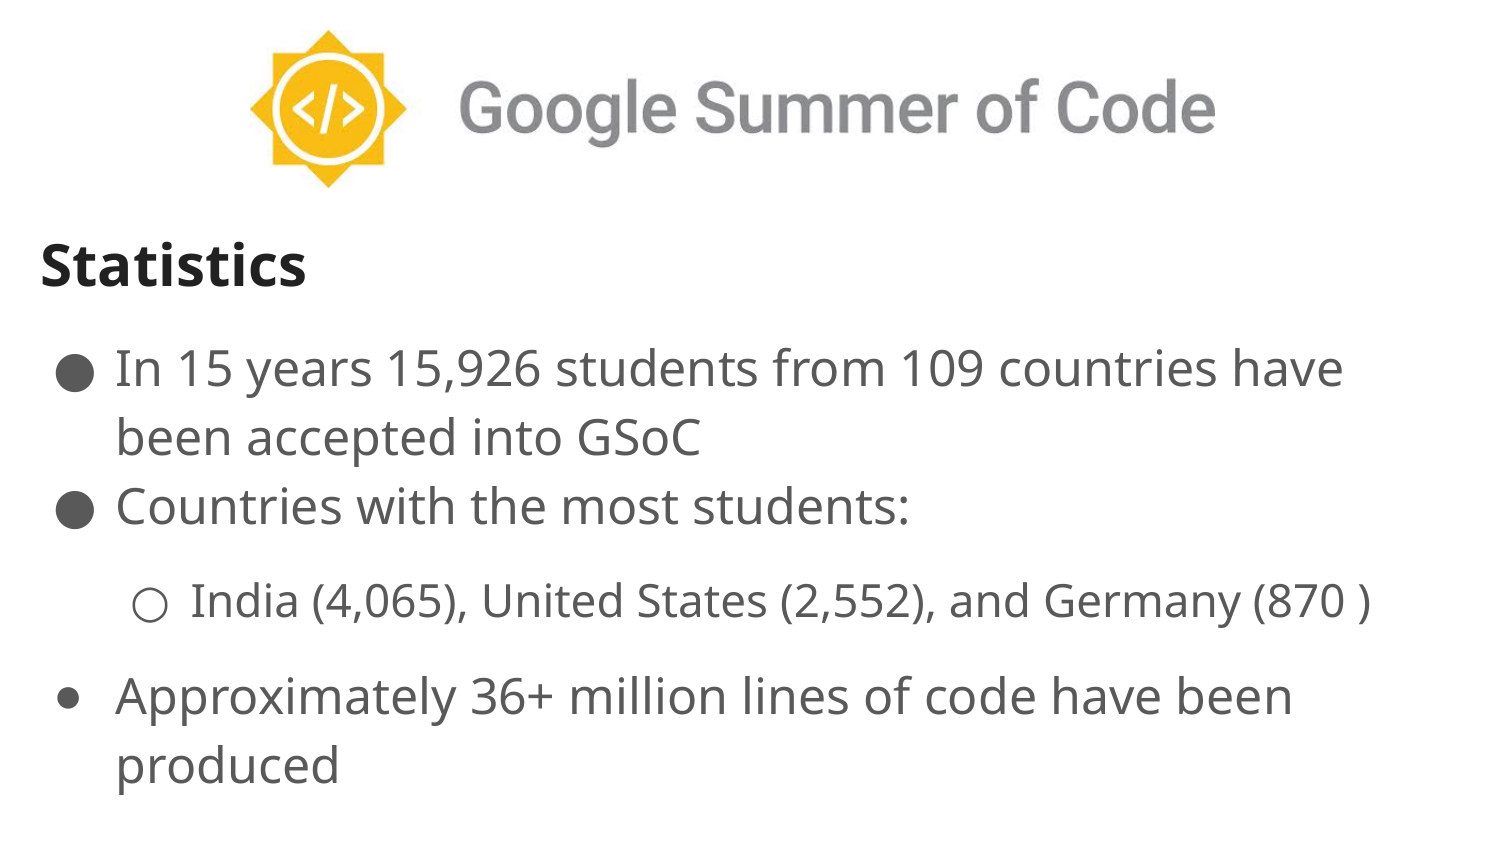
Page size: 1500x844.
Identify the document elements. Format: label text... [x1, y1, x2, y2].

picture [250, 30, 1232, 188]
list Statistics In 15 years 15,926 students from 109 countries have been accepted into GSoC Countries with the most students: India (4,065), United States (2,552), and Germany (870 ) Approximately 36+ million lines of code have been produced [25, 202, 1467, 756]
